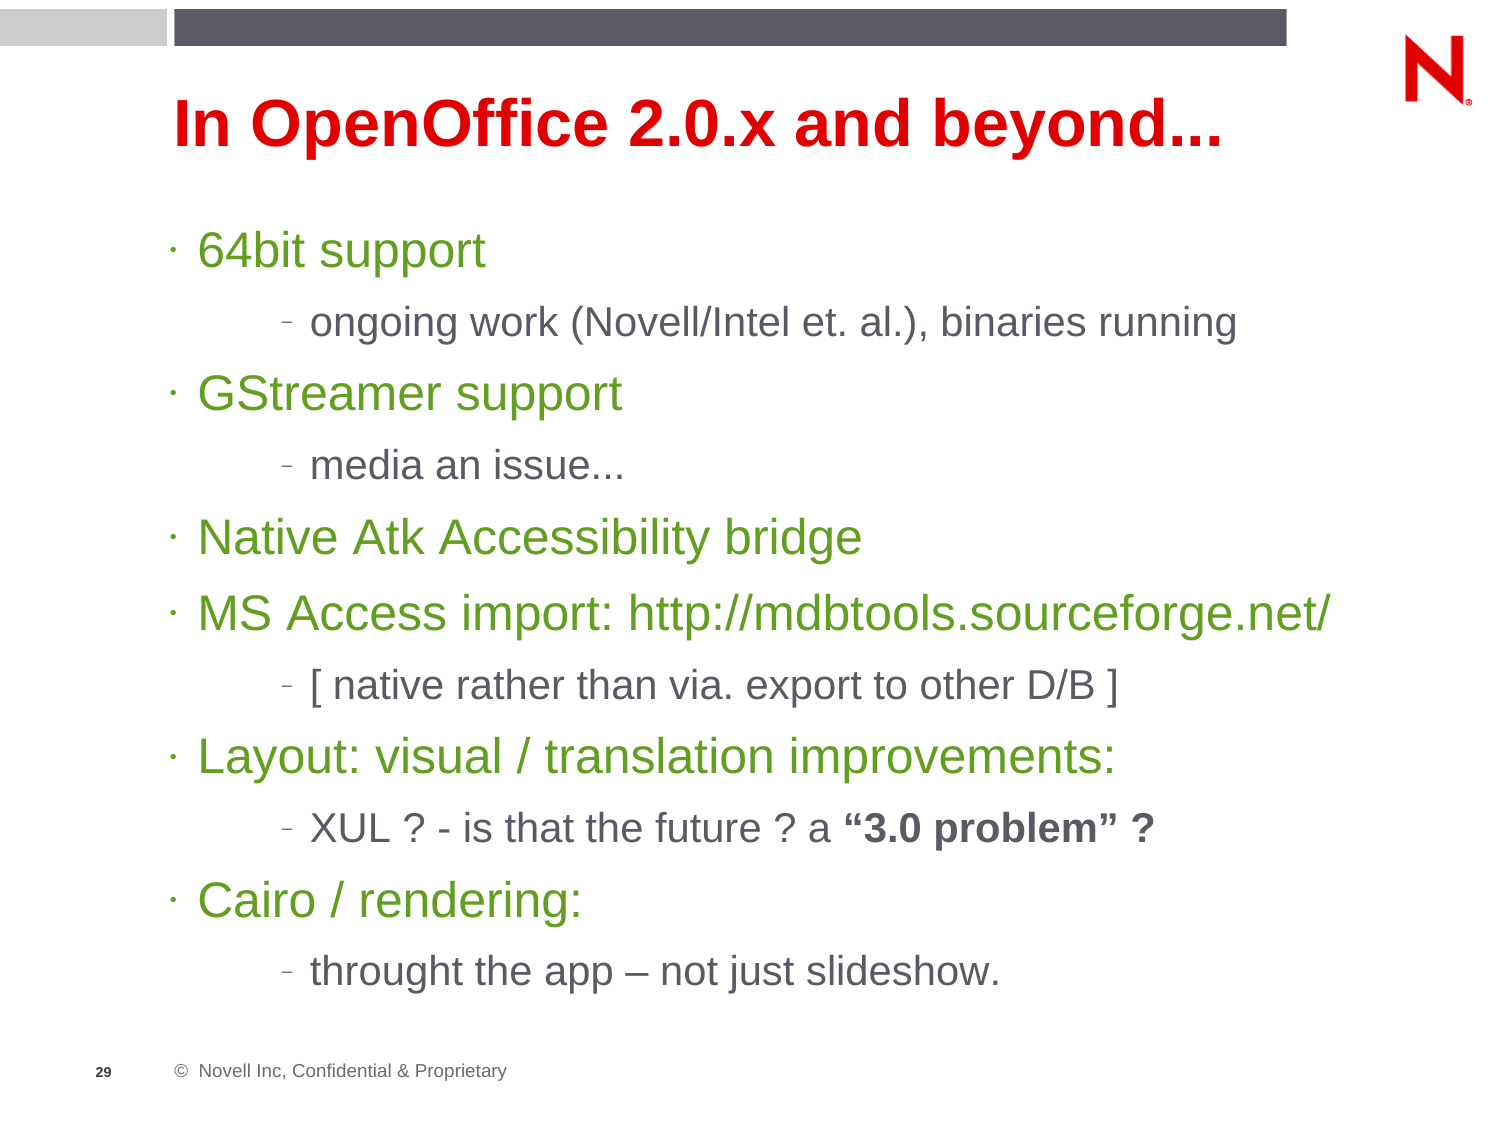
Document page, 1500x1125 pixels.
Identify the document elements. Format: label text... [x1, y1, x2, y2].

picture [1403, 32, 1473, 107]
list 64bit support ongoing work (Novell/Intel et. al.), binaries running GStreamer support media an issue... Native Atk Accessibility bridge MS Access import: http://mdbtools.sourceforge.net/ [ native rather than via. export to other D/B ] Layout: visual / translation improvements: XUL ? - is that the future ? a “3.0 problem” ? Cairo / rendering: throught the app – not just slideshow. [169, 219, 1410, 992]
title In OpenOffice 2.0.x and beyond... [173, 41, 1395, 205]
